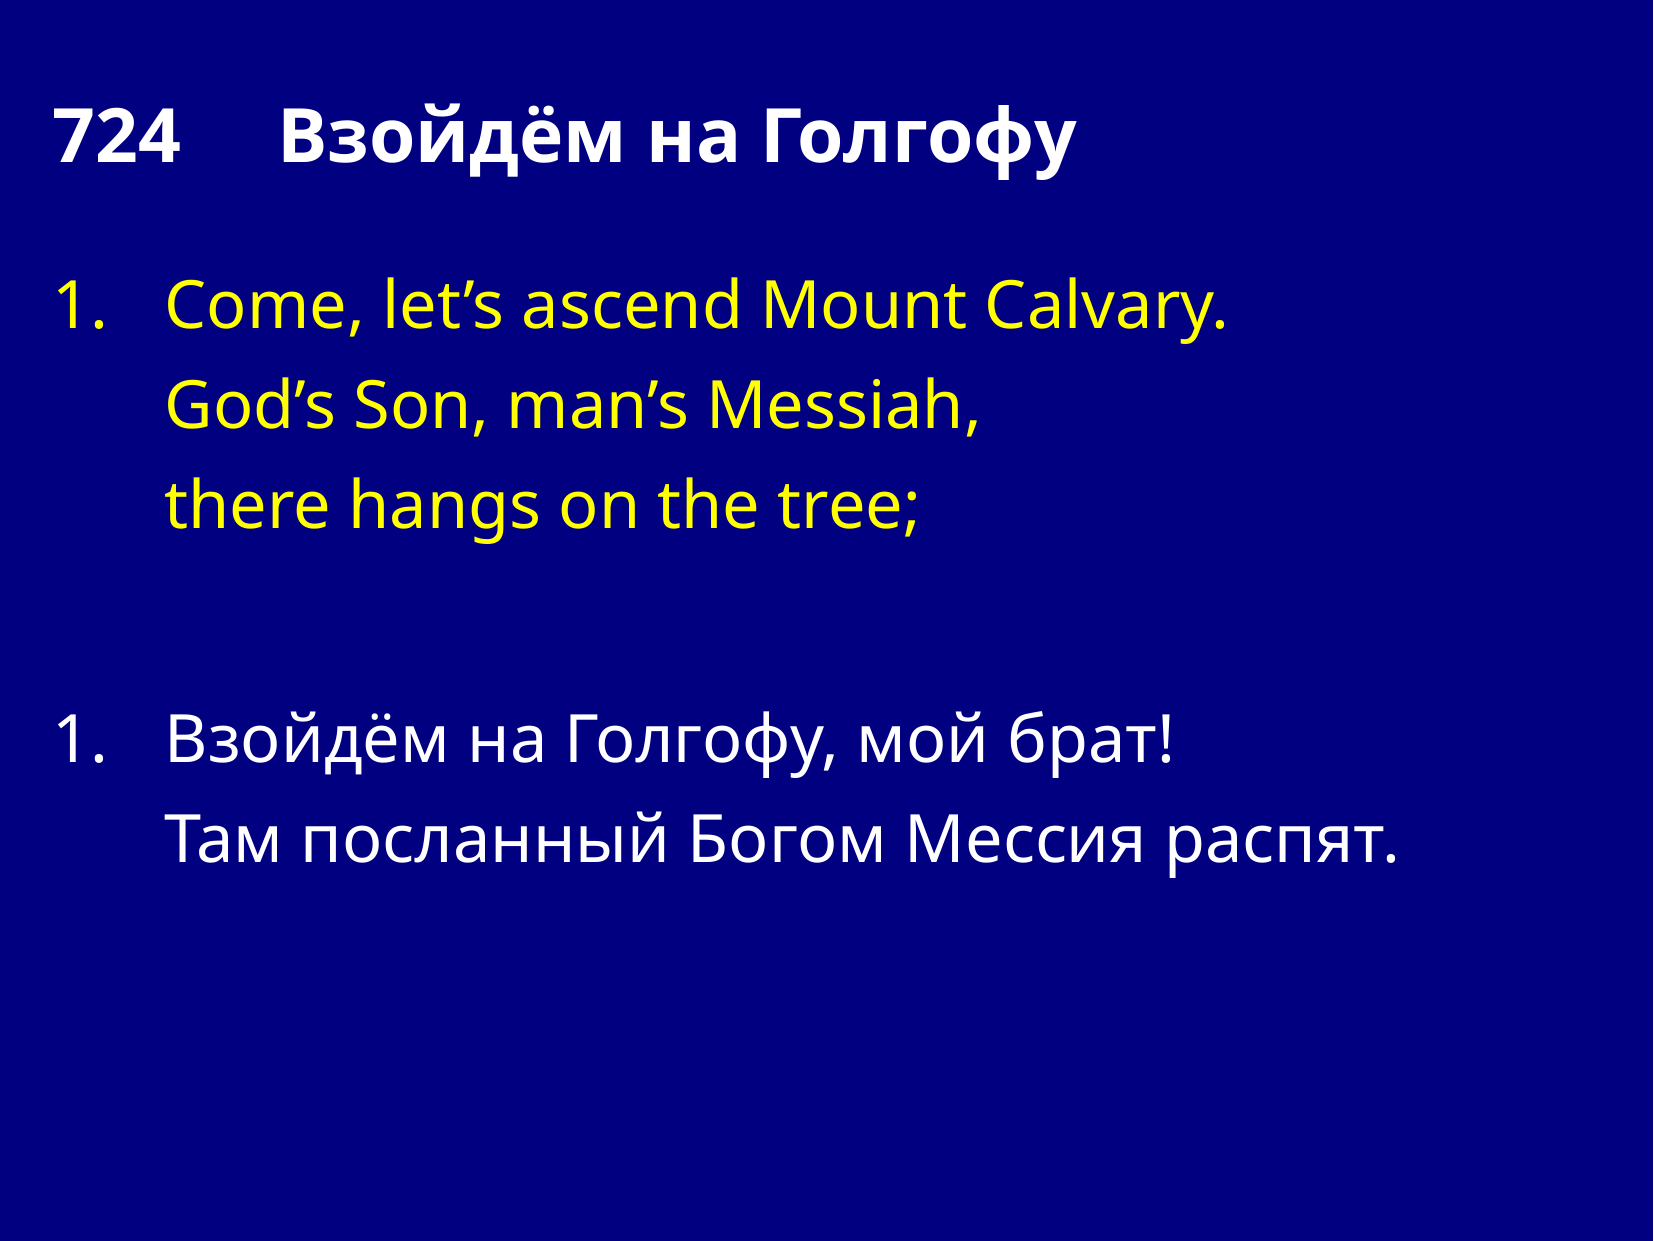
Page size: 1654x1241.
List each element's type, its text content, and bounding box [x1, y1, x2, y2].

text_box 1. Взойдём на Голгофу, мой брат! Там посланный Богом Мессия распят. [37, 675, 1653, 1163]
text_box 1. Come, let’s ascend Mount Calvary. God’s Son, man’s Messiah, there hangs on the tree; [37, 150, 1653, 638]
text_box 724 Взойдём на Голгофу [37, 75, 1538, 188]
